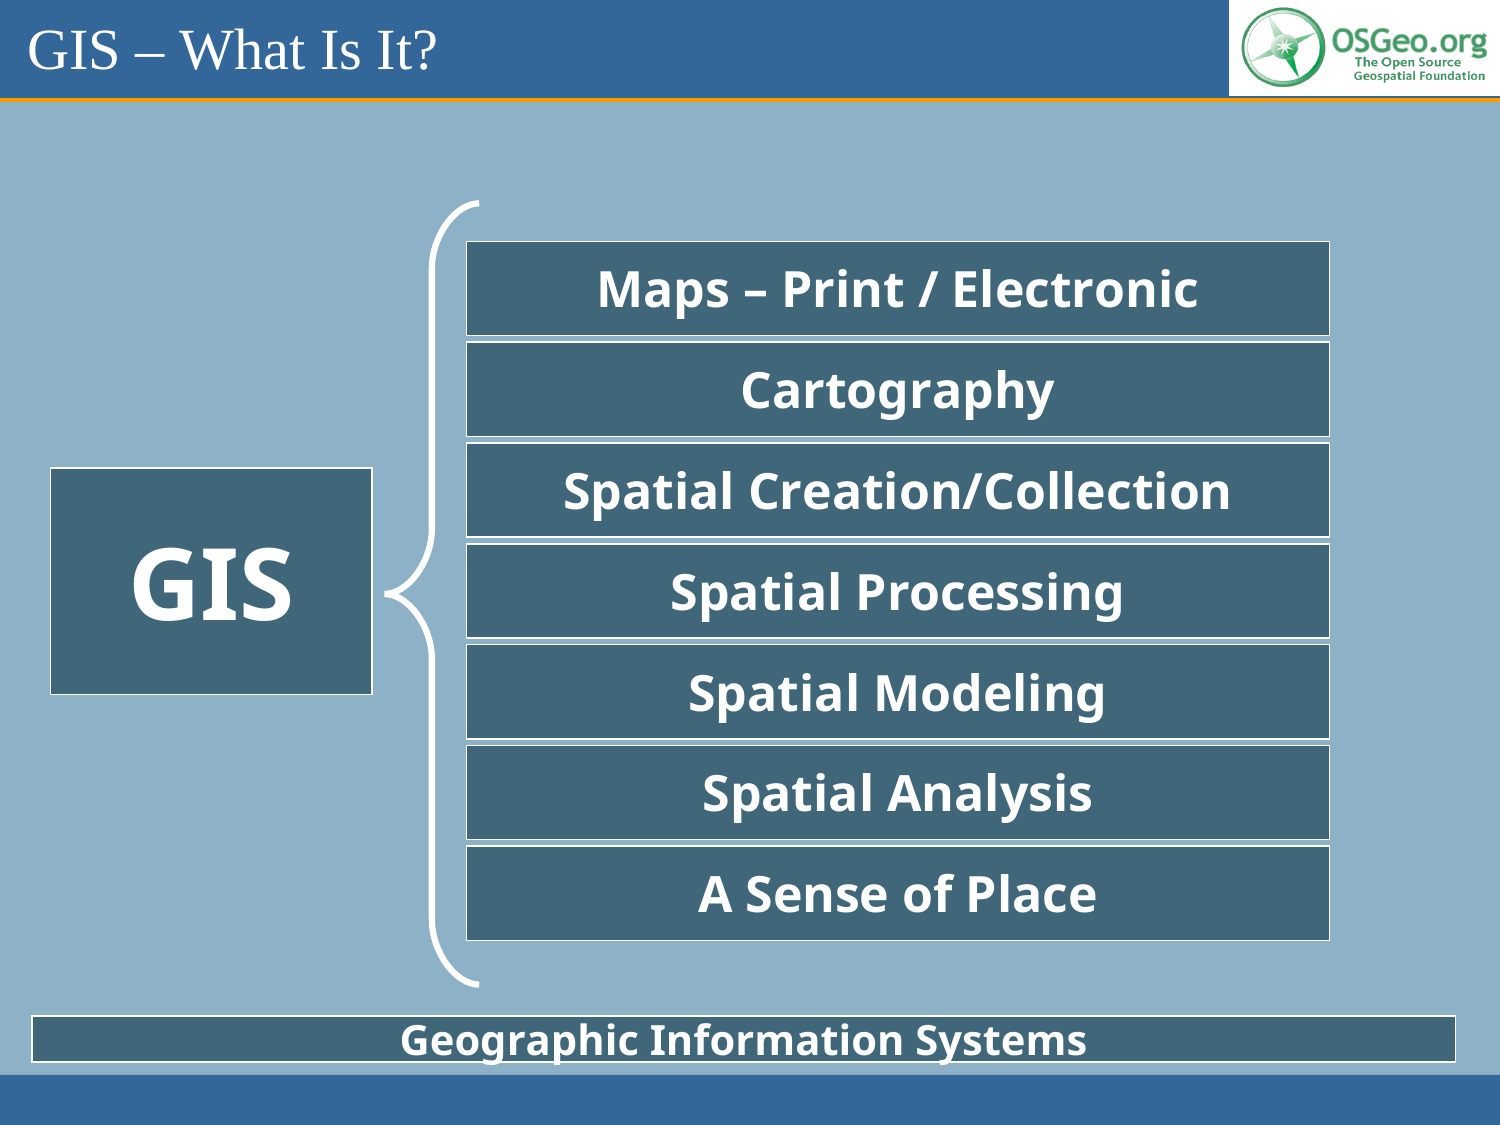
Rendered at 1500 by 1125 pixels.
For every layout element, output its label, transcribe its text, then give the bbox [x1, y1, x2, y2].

text_box Maps – Print / Electronic [466, 241, 1330, 336]
title GIS – What Is It? [12, 0, 1138, 100]
picture [1228, 0, 1500, 97]
text_box Spatial Creation/Collection [466, 442, 1330, 538]
text_box Geographic Information Systems [31, 1016, 1456, 1062]
text_box Spatial Analysis [466, 745, 1330, 840]
text_box A Sense of Place [466, 846, 1330, 941]
text_box Spatial Processing [466, 543, 1330, 639]
text_box GIS [50, 467, 373, 695]
text_box Spatial Modeling [466, 644, 1330, 739]
text_box Cartography [466, 342, 1330, 437]
